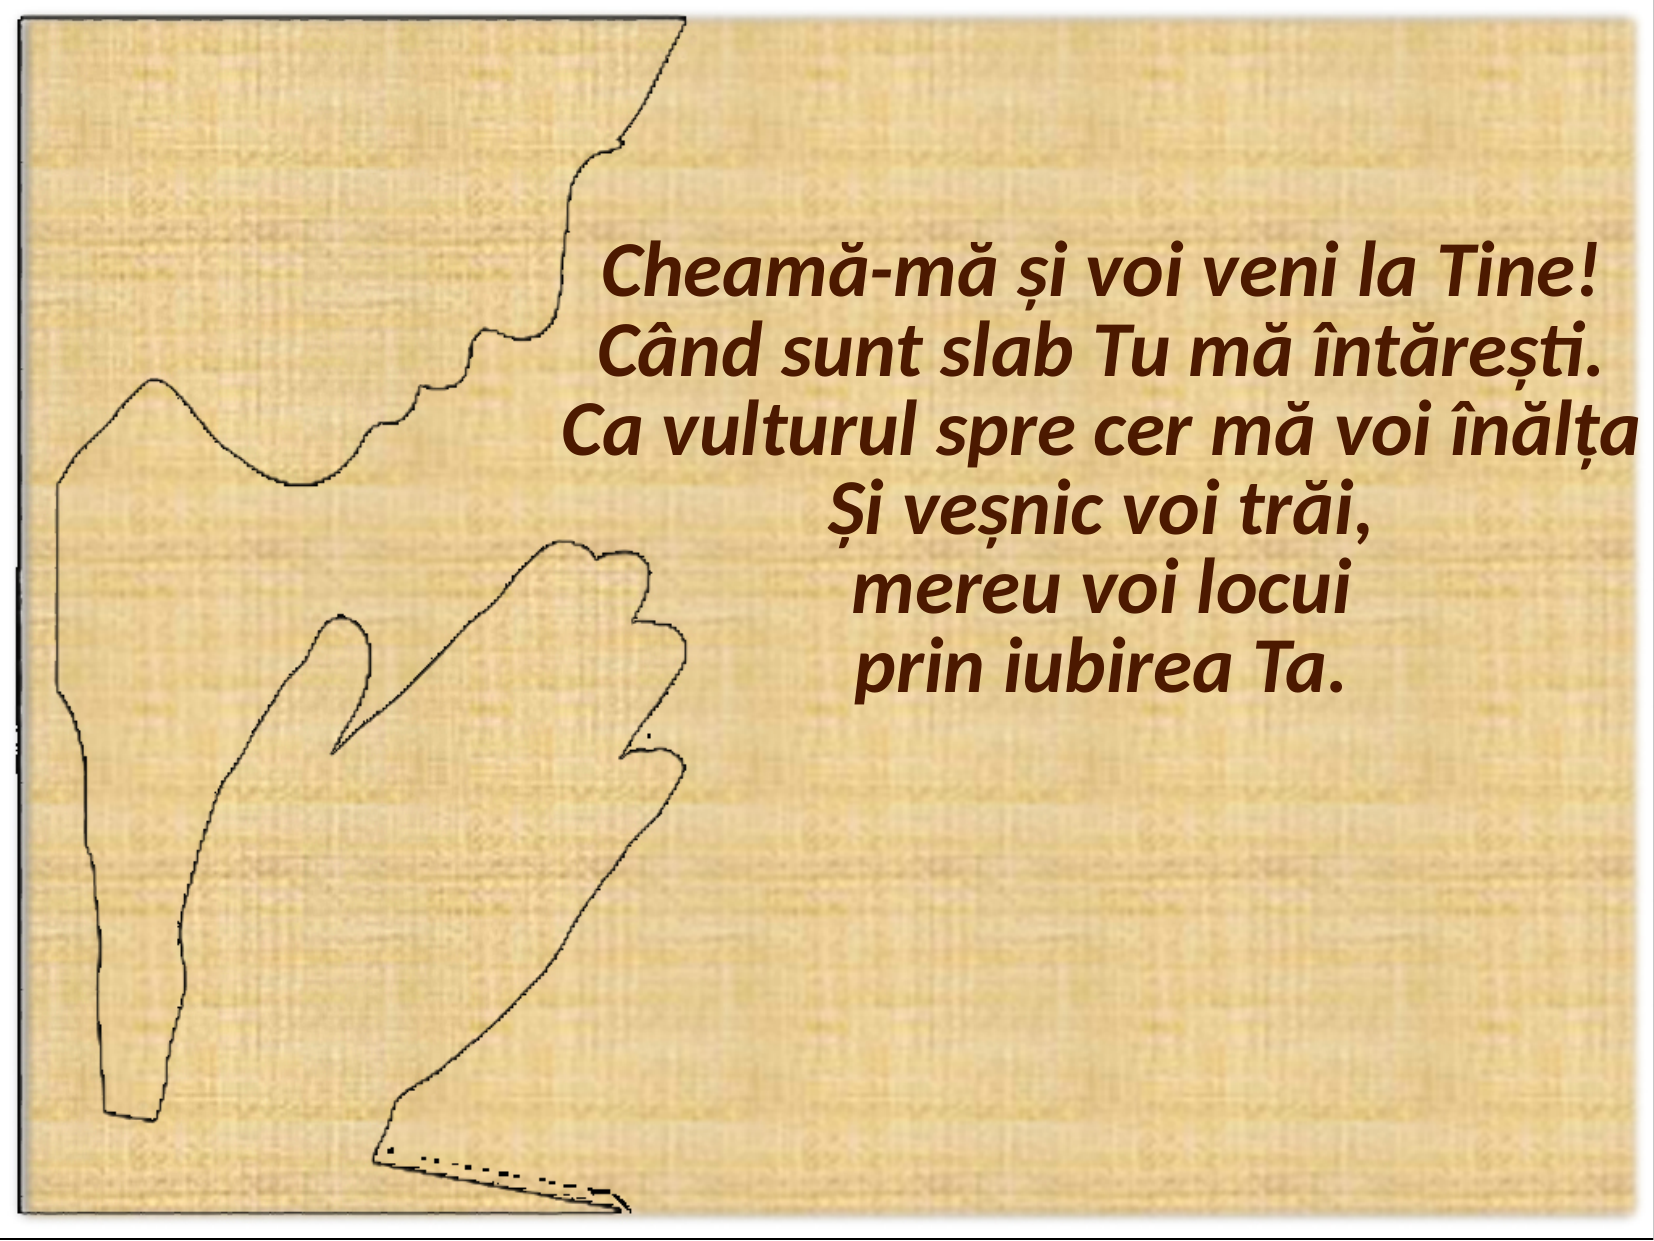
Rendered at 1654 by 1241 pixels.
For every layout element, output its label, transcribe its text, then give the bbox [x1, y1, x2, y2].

text_box Cheamă-mă şi voi veni la Tine! Când sunt slab Tu mă întăreşti. Ca vulturul spre cer mă voi înălţa Şi veşnic voi trăi, mereu voi locui prin iubirea Ta. [441, 229, 1654, 1076]
picture [0, 0, 1654, 1238]
